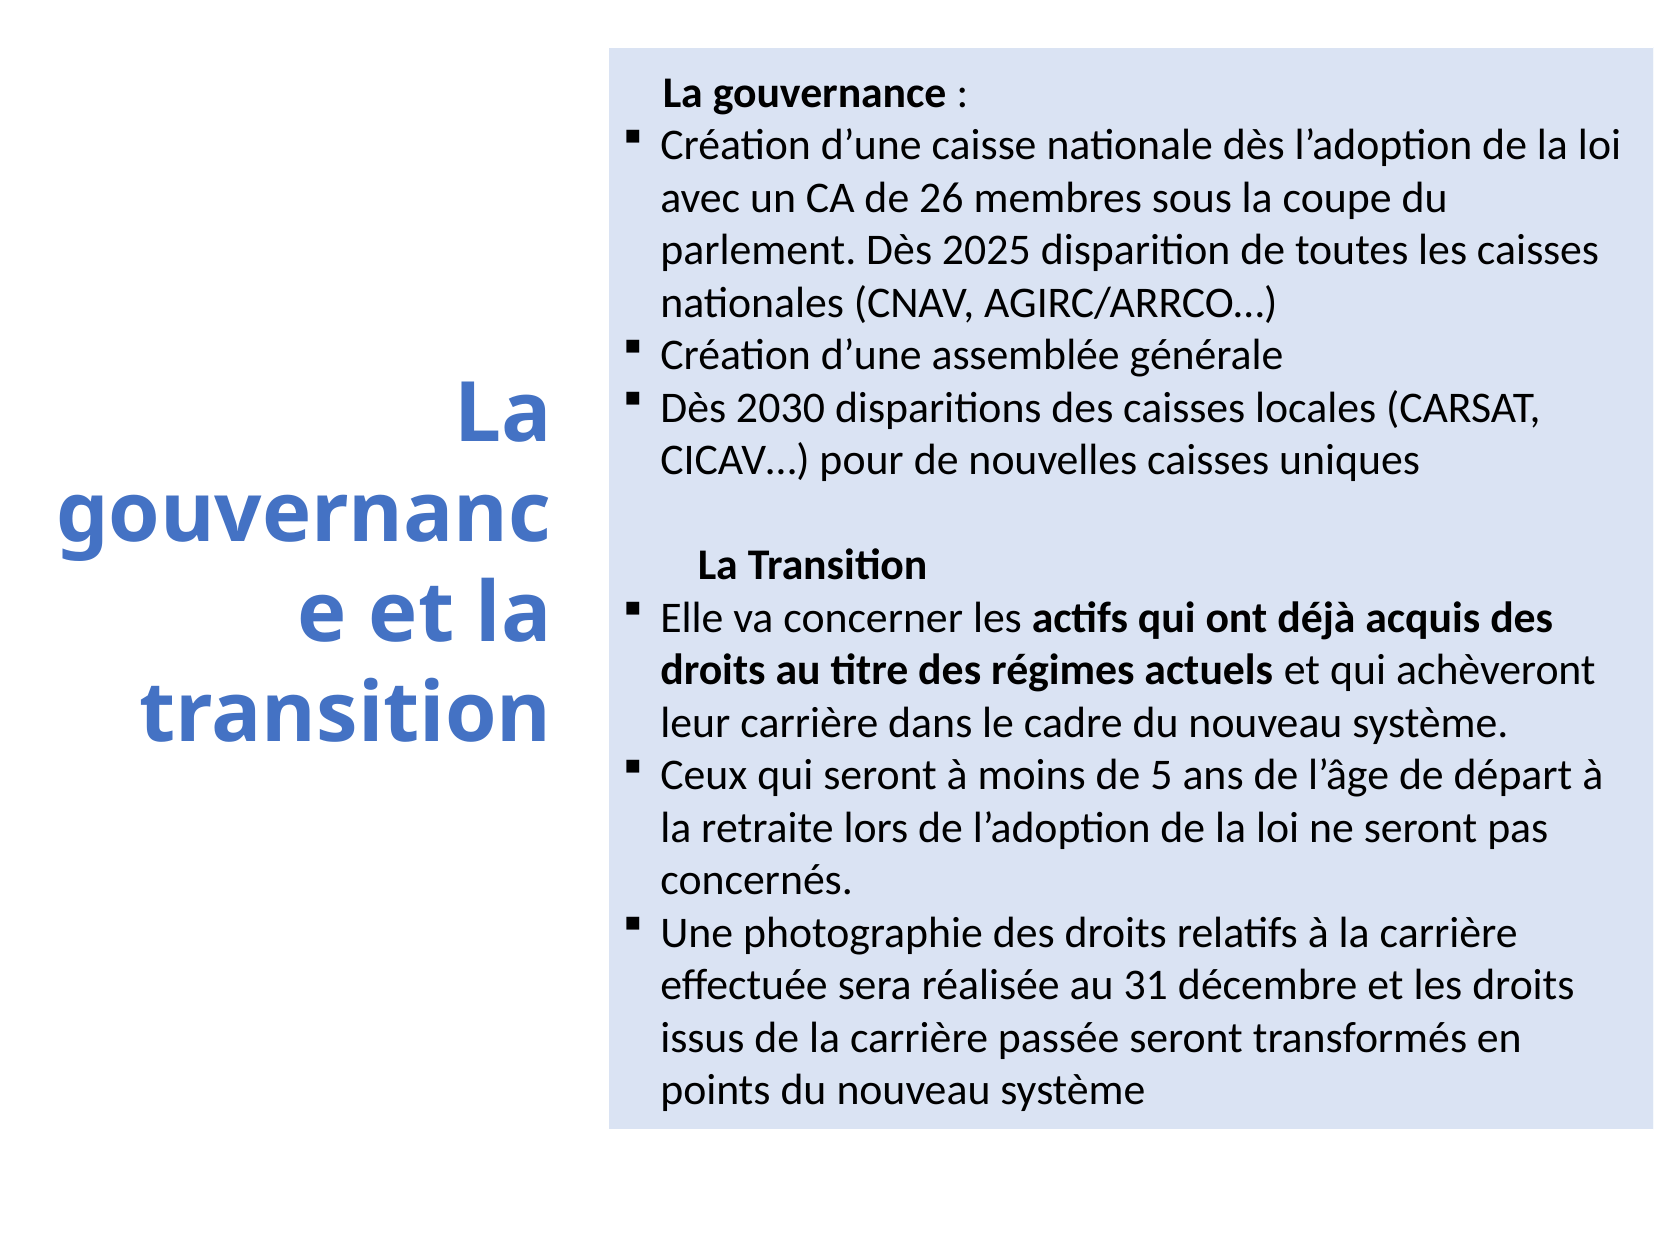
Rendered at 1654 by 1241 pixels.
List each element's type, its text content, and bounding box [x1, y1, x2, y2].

title La gouvernance et la transition [17, 153, 591, 963]
text_box La gouvernance : Création d’une caisse nationale dès l’adoption de la loi avec un CA de 26 membres sous la coupe du parlement. Dès 2025 disparition de toutes les caisses nationales (CNAV, AGIRC/ARRCO…) Création d’une assemblée générale Dès 2030 disparitions des caisses locales (CARSAT, CICAV…) pour de nouvelles caisses uniques La Transition Elle va concerner les actifs qui ont déjà acquis des droits au titre des régimes actuels et qui achèveront leur carrière dans le cadre du nouveau système. Ceux qui seront à moins de 5 ans de l’âge de départ à la retraite lors de l’adoption de la loi ne seront pas concernés. Une photographie des droits relatifs à la carrière effectuée sera réalisée au 31 décembre et les droits issus de la carrière passée seront transformés en points du nouveau système [607, 47, 1654, 1130]
